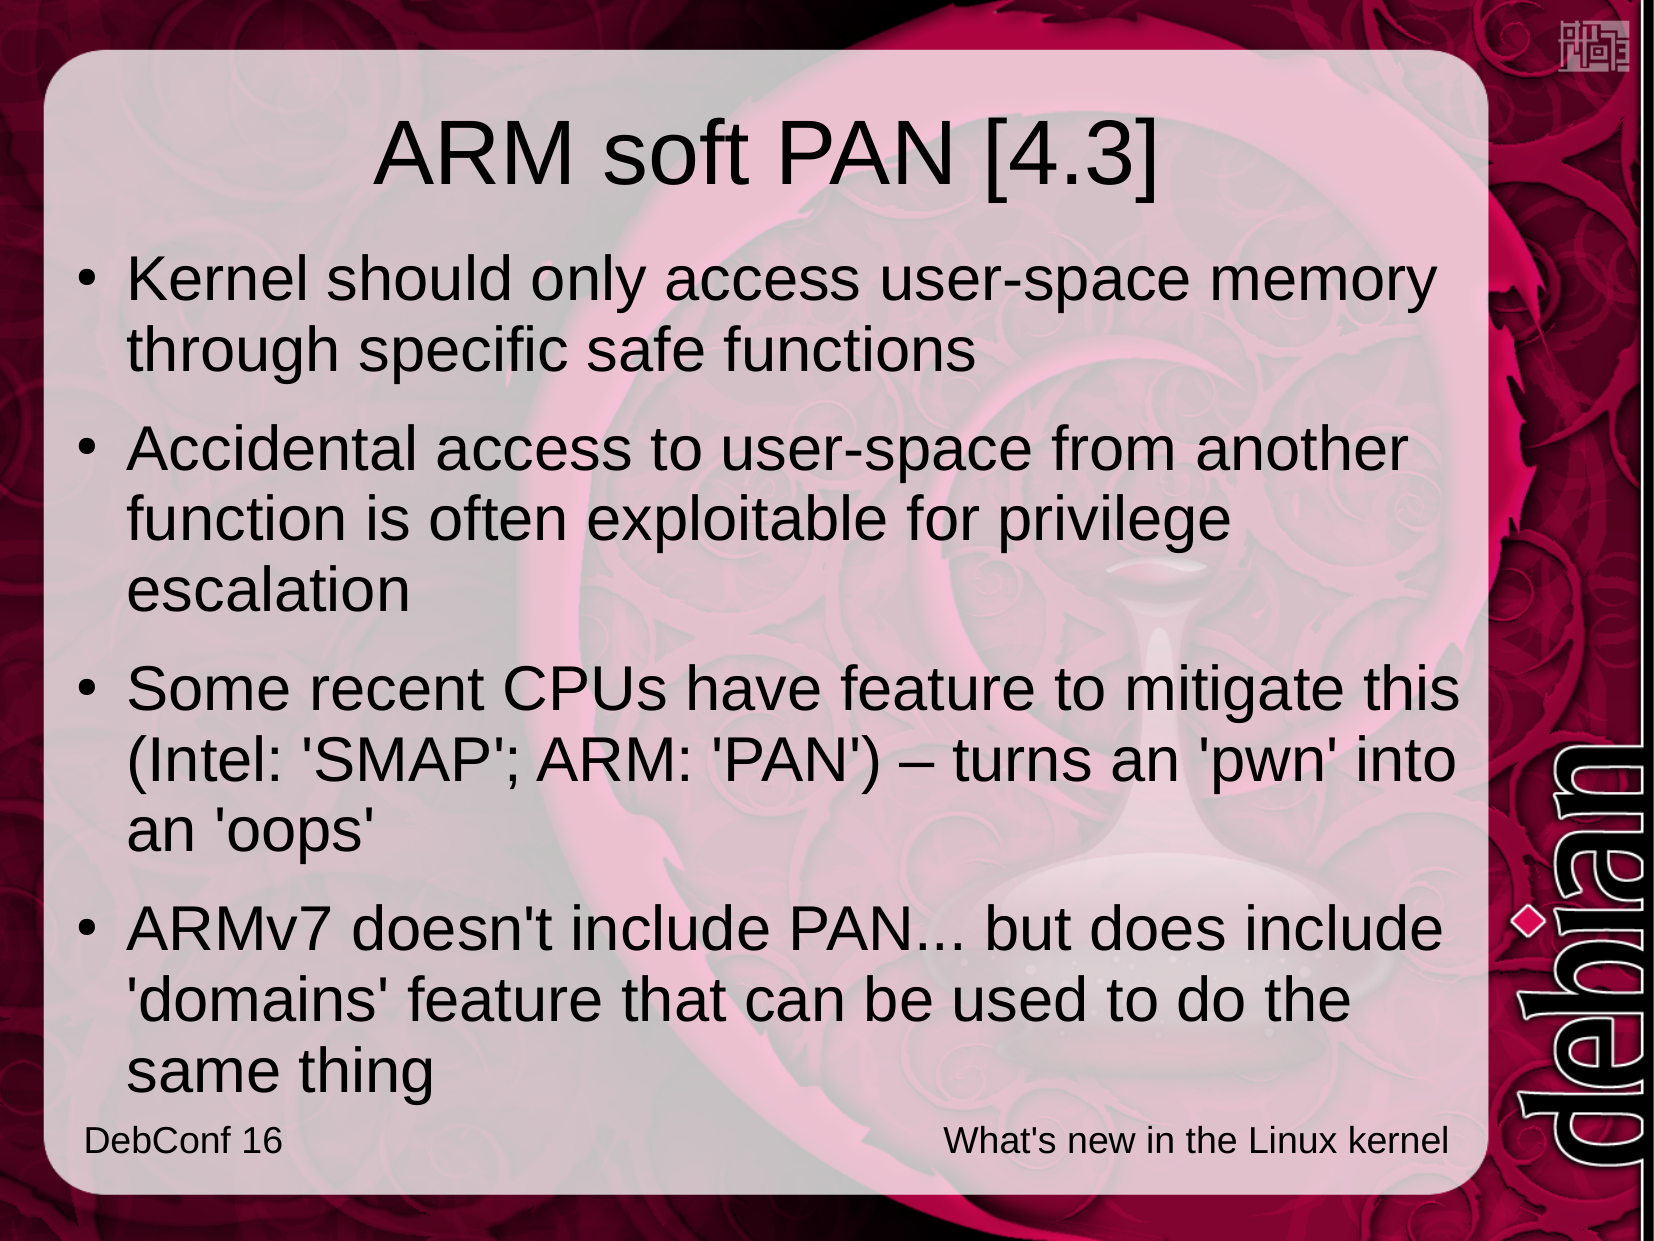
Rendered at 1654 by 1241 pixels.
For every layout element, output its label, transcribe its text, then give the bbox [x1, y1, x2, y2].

list Kernel should only access user-space memory through specific safe functions Accidental access to user-space from another function is often exploitable for privilege escalation Some recent CPUs have feature to mitigate this (Intel: 'SMAP'; ARM: 'PAN') – turns an 'pwn' into an 'oops' ARMv7 doesn't include PAN... but does include 'domains' feature that can be used to do the same thing [59, 243, 1477, 1109]
picture [0, 0, 1654, 1241]
title ARM soft PAN [4.3] [59, 49, 1477, 243]
